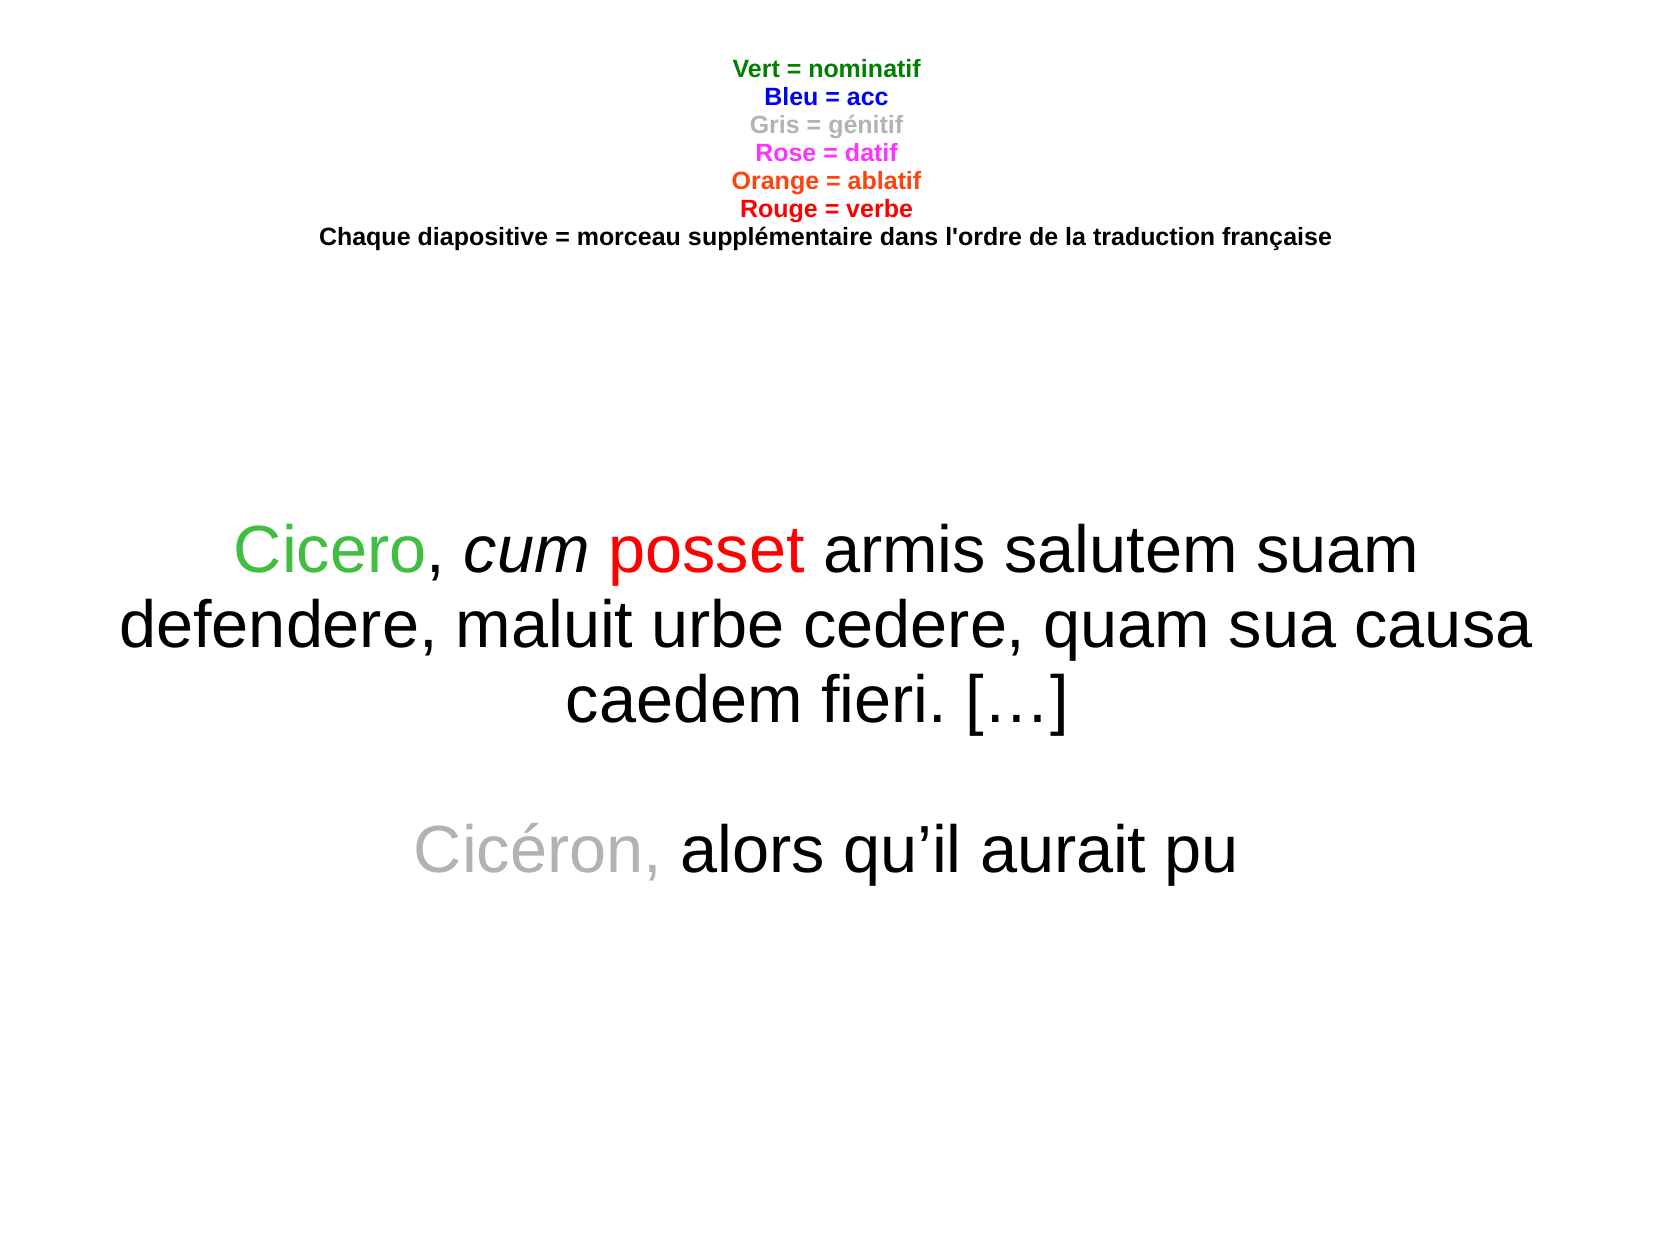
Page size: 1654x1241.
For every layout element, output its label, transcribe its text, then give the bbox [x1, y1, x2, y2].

subtitle Cicero, cum posset armis salutem suam defendere, maluit urbe cedere, quam sua causa caedem fieri. […] Cicéron, alors qu’il aurait pu [82, 290, 1571, 1109]
title Vert = nominatif Bleu = acc Gris = génitif Rose = datif Orange = ablatif Rouge = verbe Chaque diapositive = morceau supplémentaire dans l'ordre de la traduction française [82, 49, 1571, 257]
